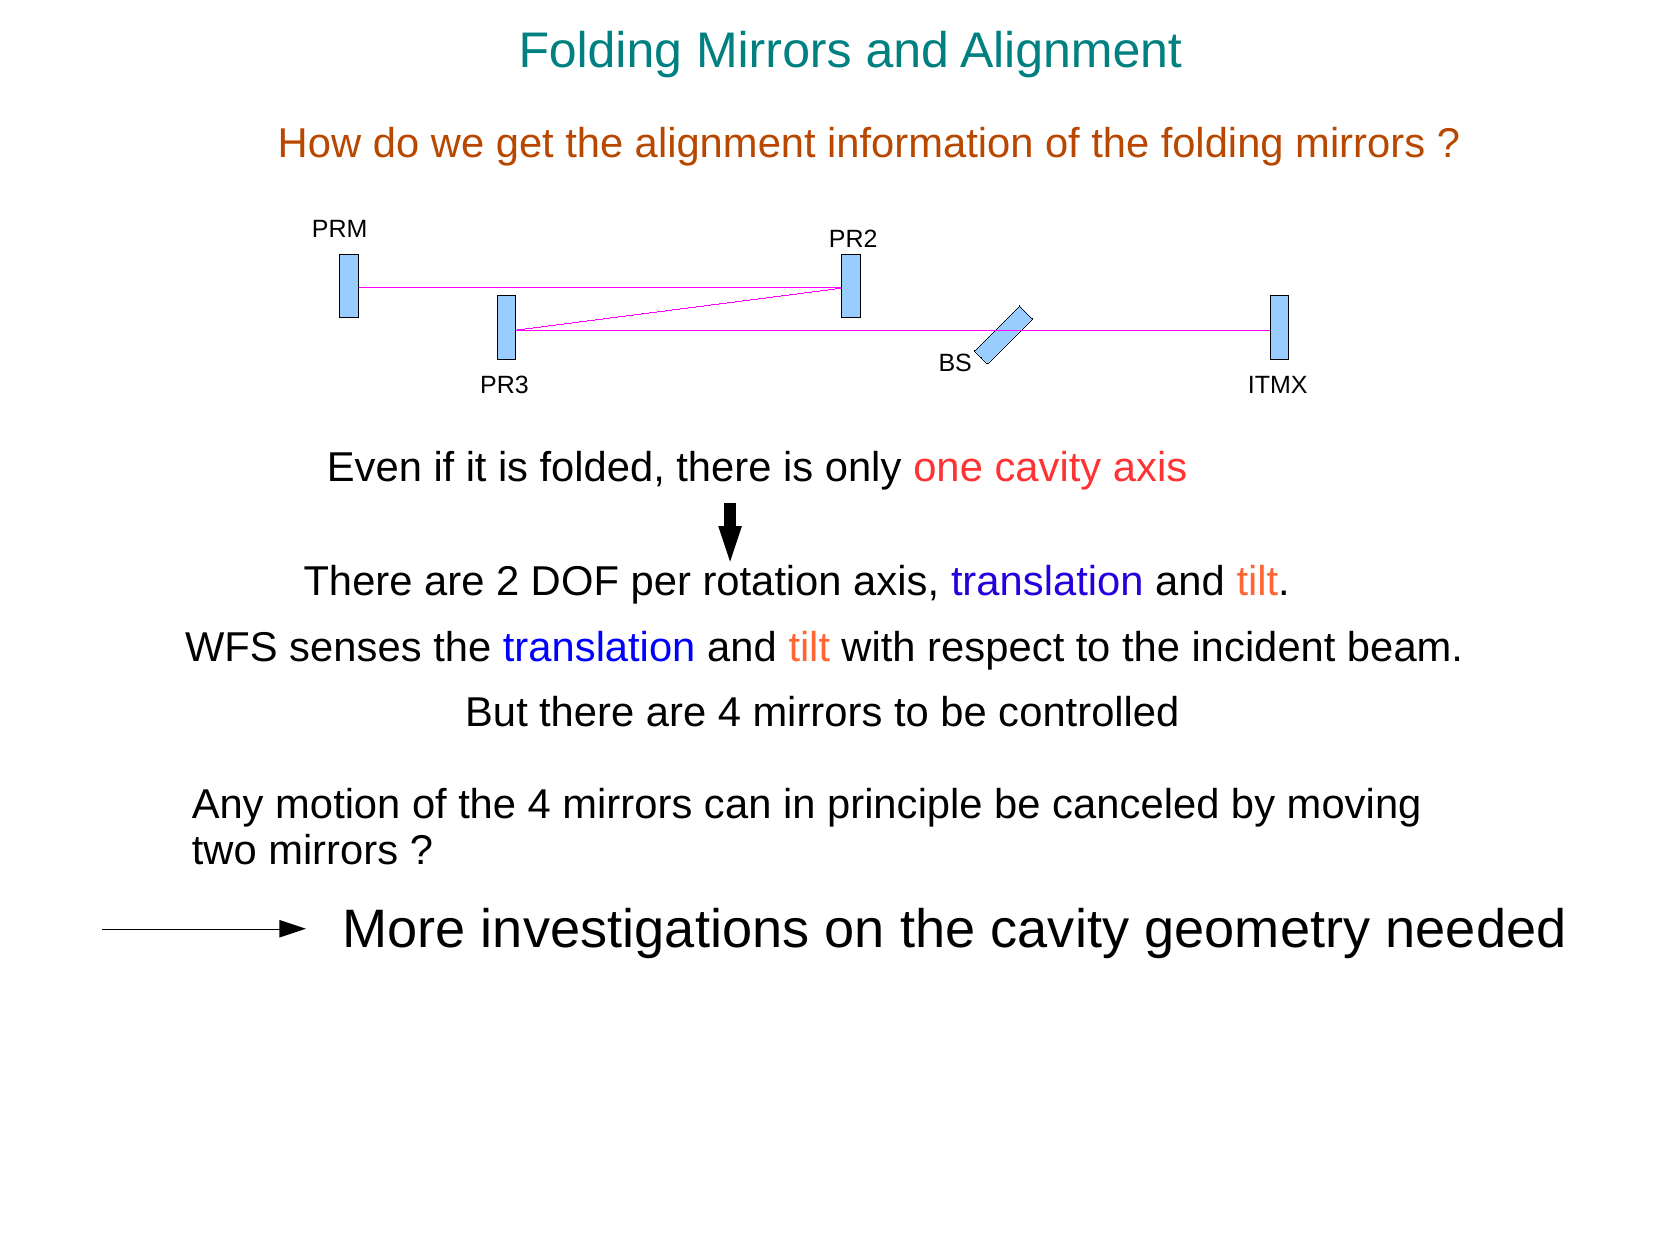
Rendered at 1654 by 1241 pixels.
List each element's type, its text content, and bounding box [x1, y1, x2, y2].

text_box Folding Mirrors and Alignment [503, 15, 1198, 86]
text_box [985, 331, 1021, 340]
text_box ITMX [1233, 363, 1423, 455]
text_box PRM [297, 207, 406, 251]
text_box WFS senses the translation and tilt with respect to the incident beam. [170, 616, 1479, 678]
text_box [1270, 295, 1289, 360]
text_box BS [923, 340, 1012, 384]
text_box But there are 4 mirrors to be controlled [450, 681, 1195, 744]
text_box More investigations on the cavity geometry needed [327, 891, 1599, 967]
text_box How do we get the alignment information of the folding mirrors ? [263, 112, 1476, 175]
text_box [339, 254, 359, 318]
text_box Even if it is folded, there is only one cavity axis [312, 435, 1203, 498]
text_box PR3 [465, 363, 555, 407]
text_box Any motion of the 4 mirrors can in principle be canceled by moving two mirrors ? [177, 773, 1438, 881]
text_box There are 2 DOF per rotation axis, translation and tilt. [288, 550, 1305, 613]
text_box PR2 [814, 216, 912, 260]
text_box [497, 295, 516, 360]
text_box [841, 254, 861, 318]
text_box [995, 305, 1033, 330]
